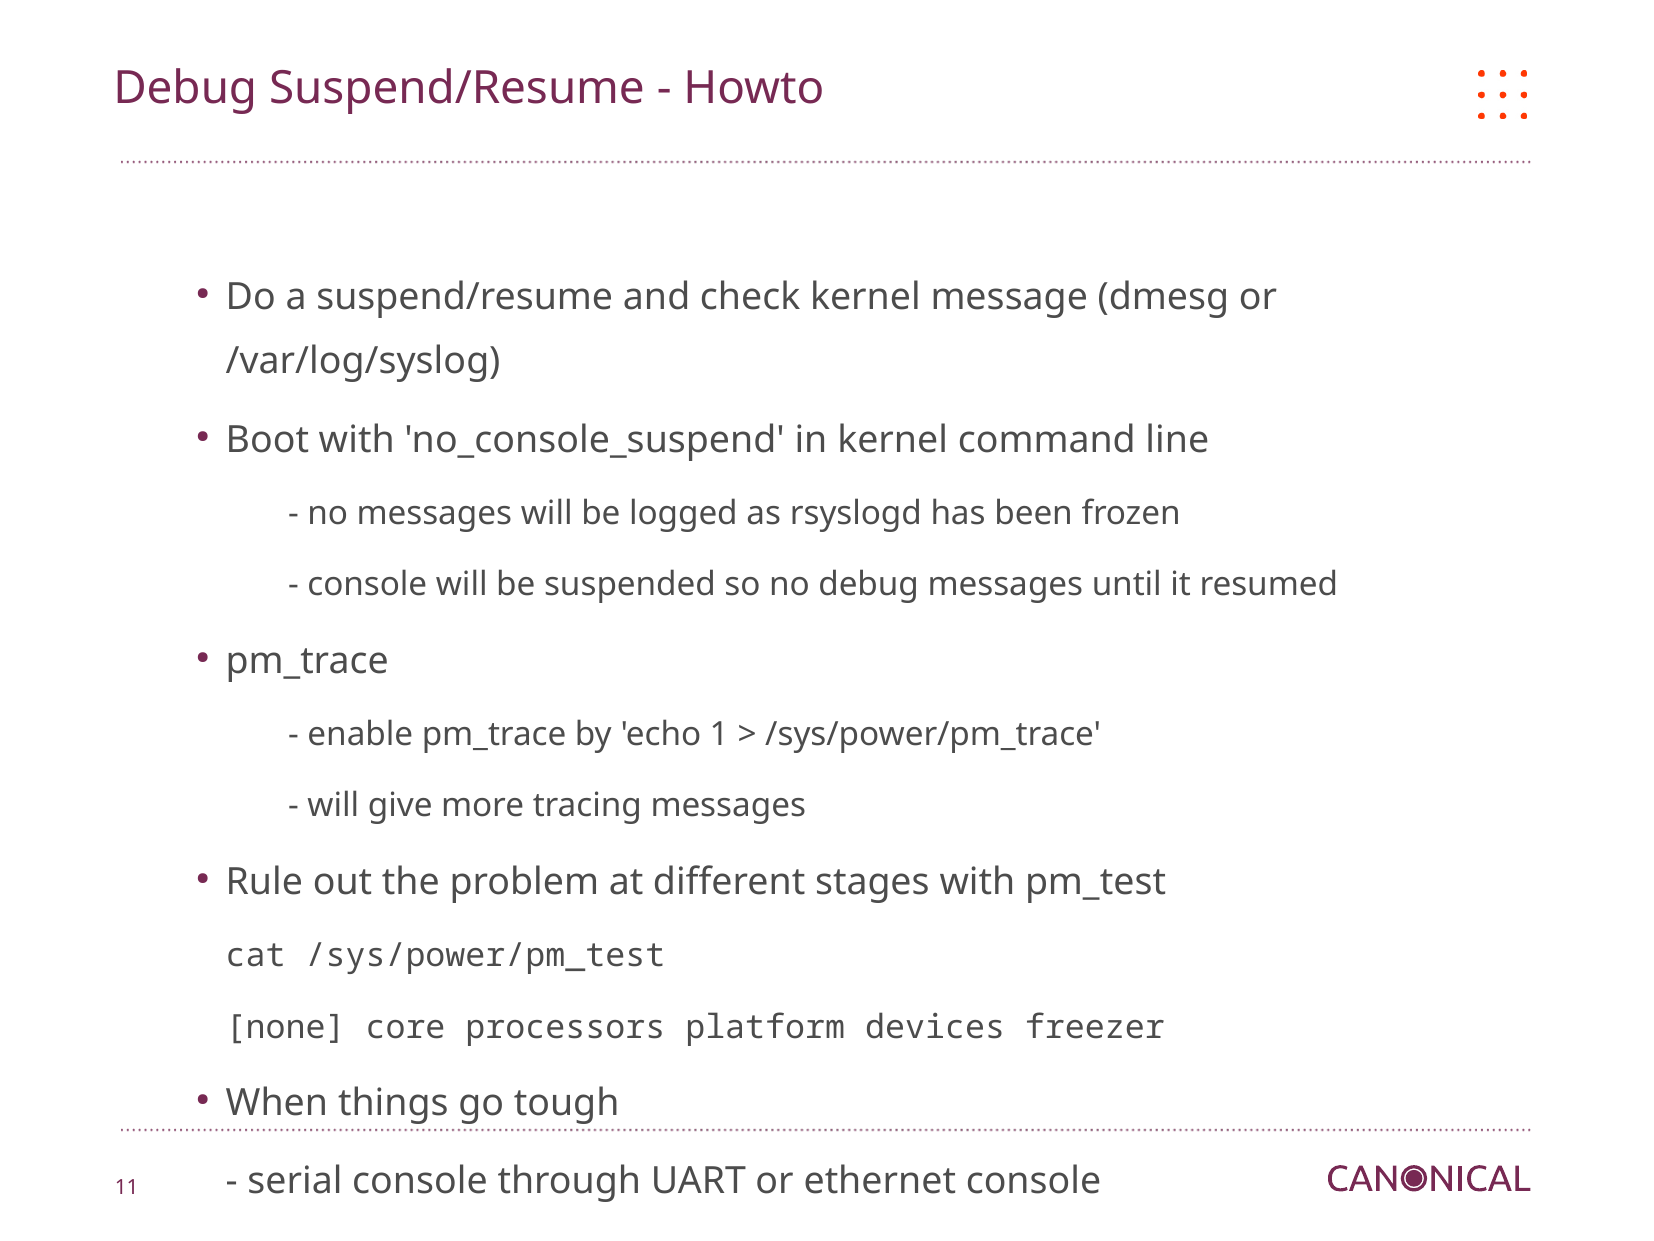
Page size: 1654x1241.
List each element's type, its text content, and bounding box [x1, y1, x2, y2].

picture [1478, 70, 1527, 119]
picture [111, 159, 1533, 166]
picture [111, 1127, 1533, 1134]
title Debug Suspend/Resume - Howto [113, 64, 1382, 107]
list Do a suspend/resume and check kernel message (dmesg or /var/log/syslog) Boot with 'no_console_suspend' in kernel command line - no messages will be logged as rsyslogd has been frozen - console will be suspended so no debug messages until it resumed pm_trace - enable pm_trace by 'echo 1 > /sys/power/pm_trace' - will give more tracing messages Rule out the problem at different stages with pm_test cat /sys/power/pm_test [none] core processors platform devices freezer When things go tough - serial console through UART or ethernet console - low level debugging code inserted to critical points (e.g. keyboard LED blinking) [115, 256, 1540, 1114]
